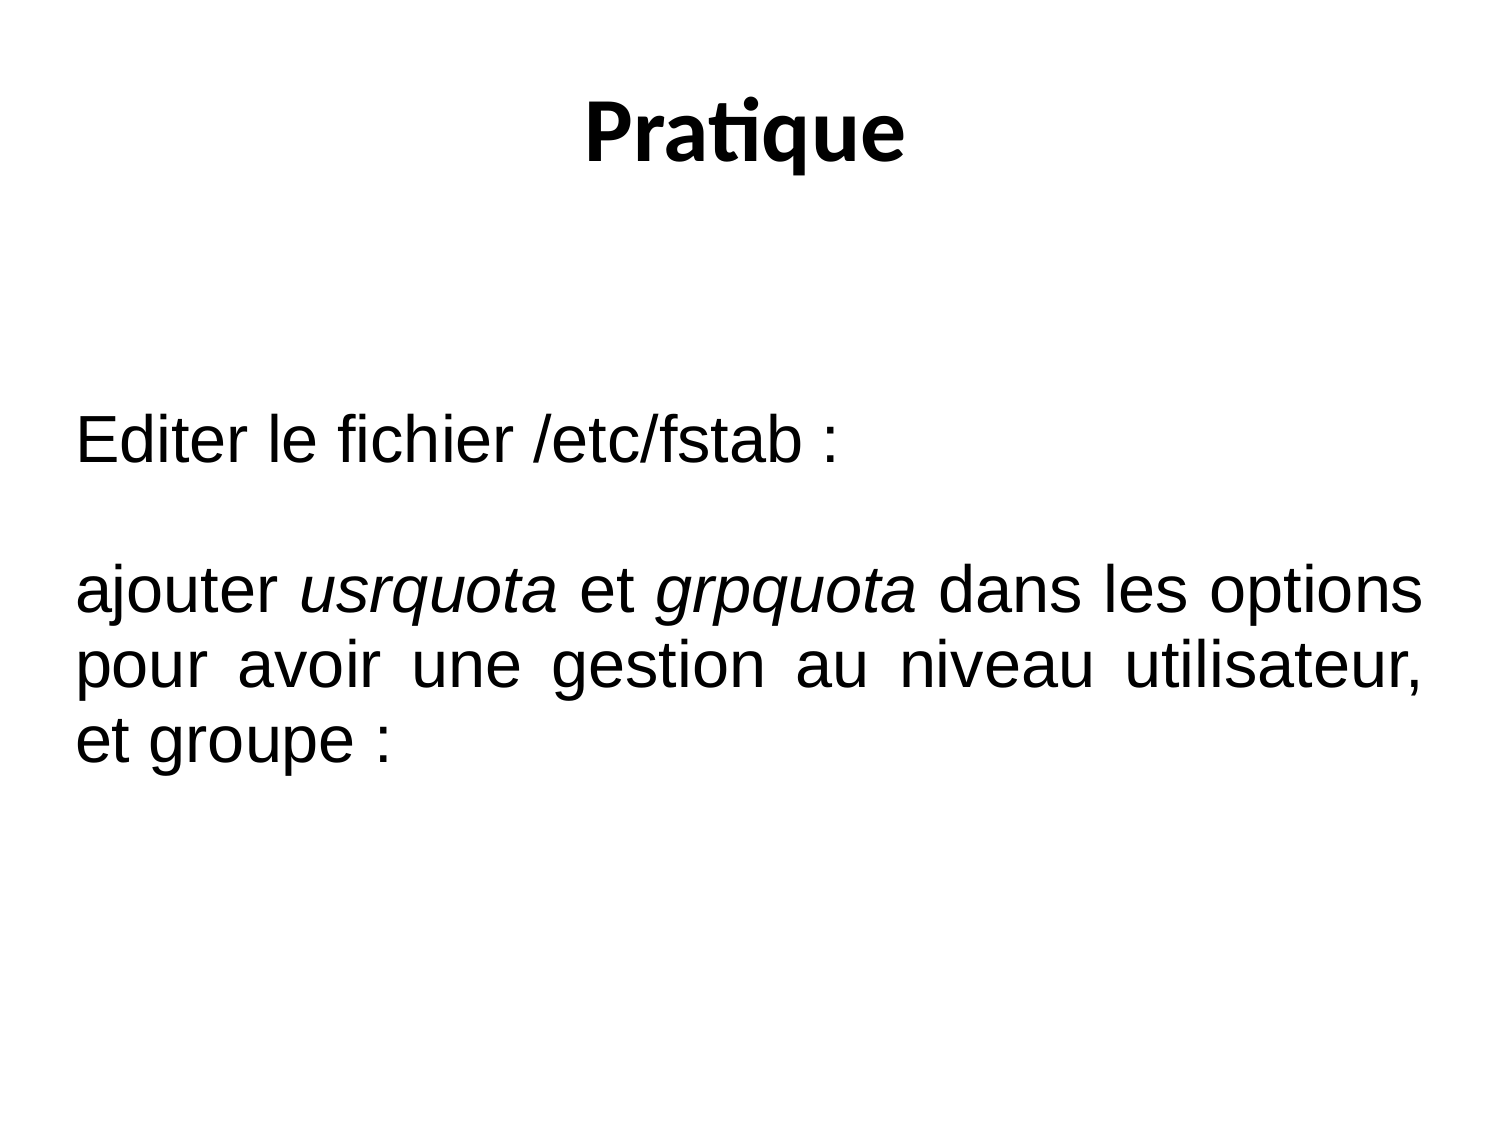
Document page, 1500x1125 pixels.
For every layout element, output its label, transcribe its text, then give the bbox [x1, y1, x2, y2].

title Pratique [75, 45, 1425, 233]
subtitle Editer le fichier /etc/fstab : ajouter usrquota et grpquota dans les options pour avoir une gestion au niveau utilisateur, et groupe : [75, 263, 1425, 916]
